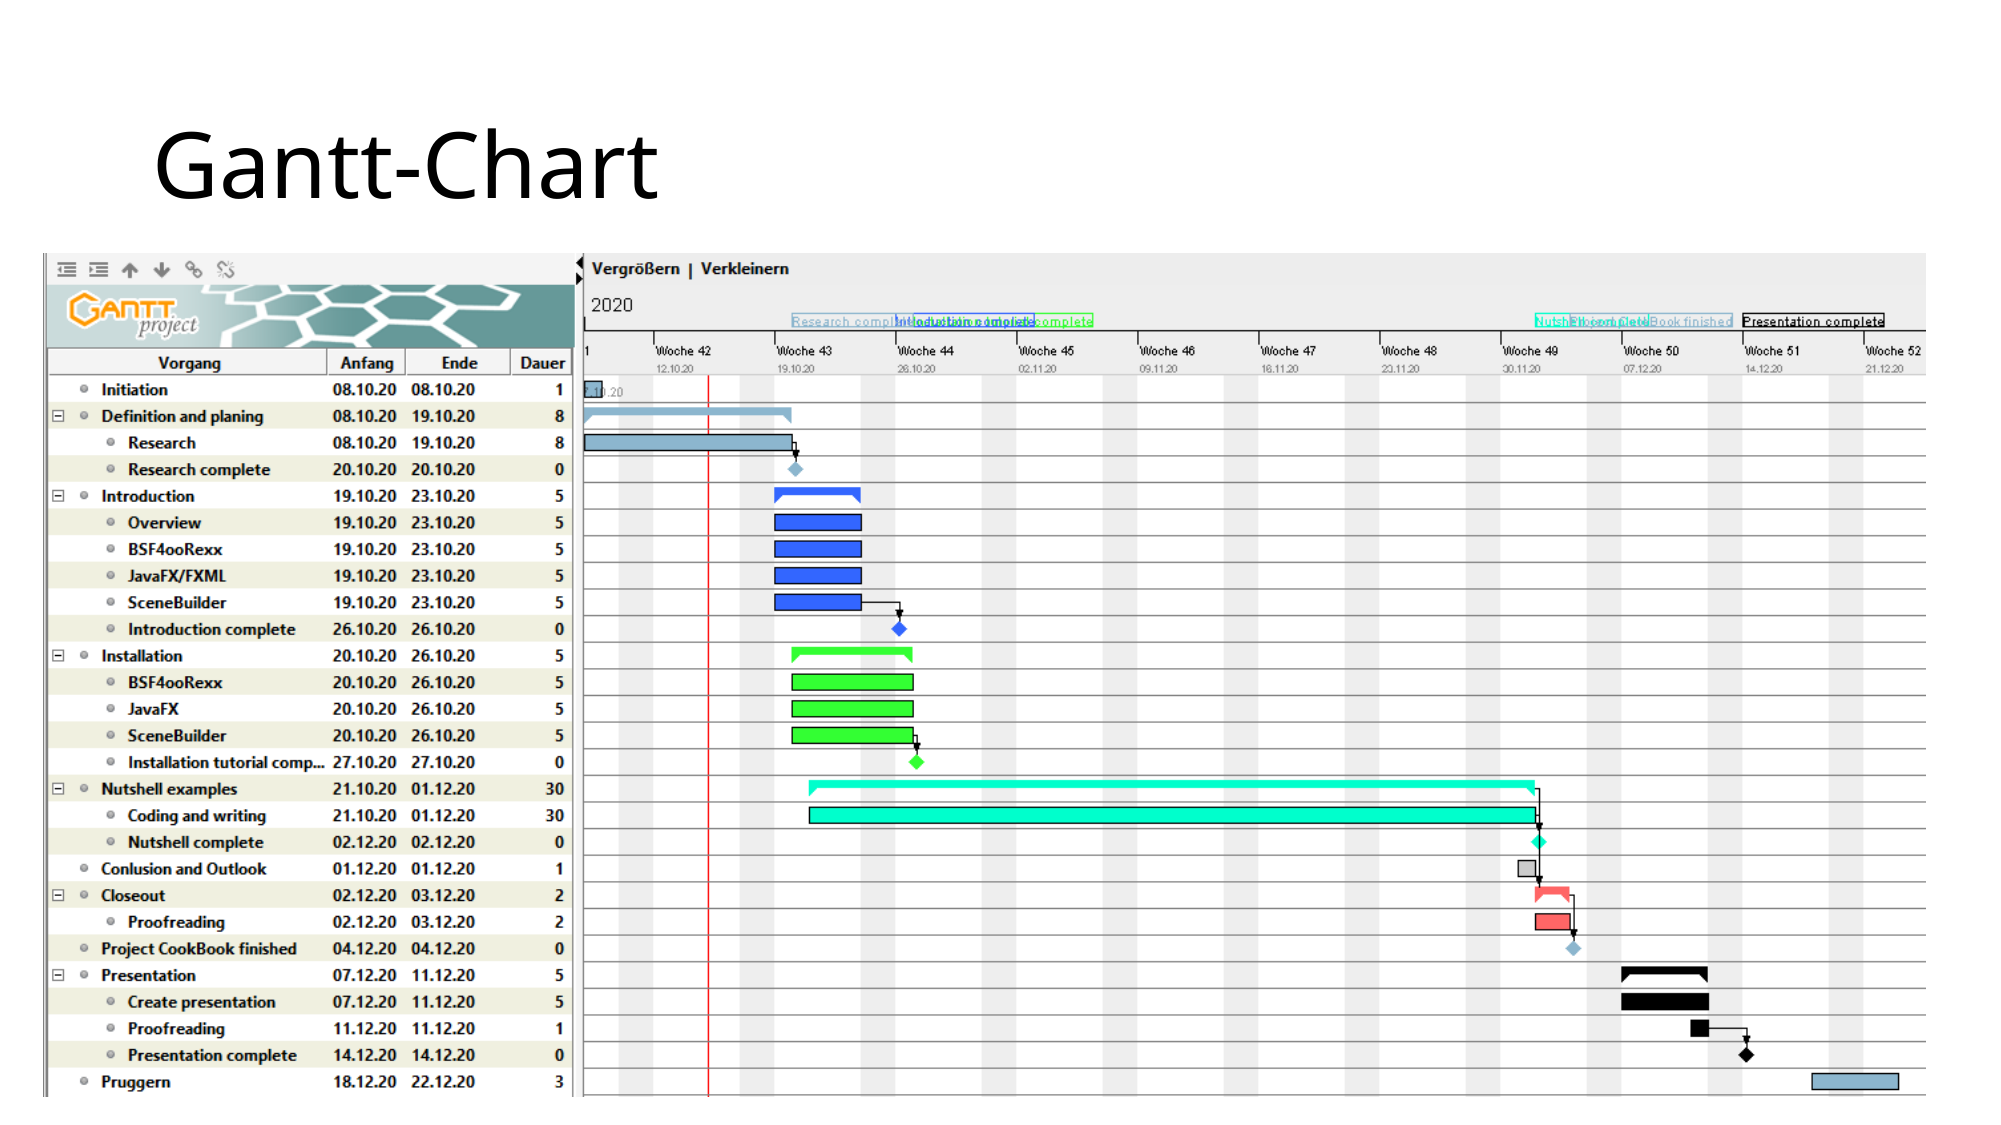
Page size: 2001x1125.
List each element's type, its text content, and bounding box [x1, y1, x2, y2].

title Gantt-Chart [137, 59, 1863, 253]
picture [43, 253, 1926, 1097]
